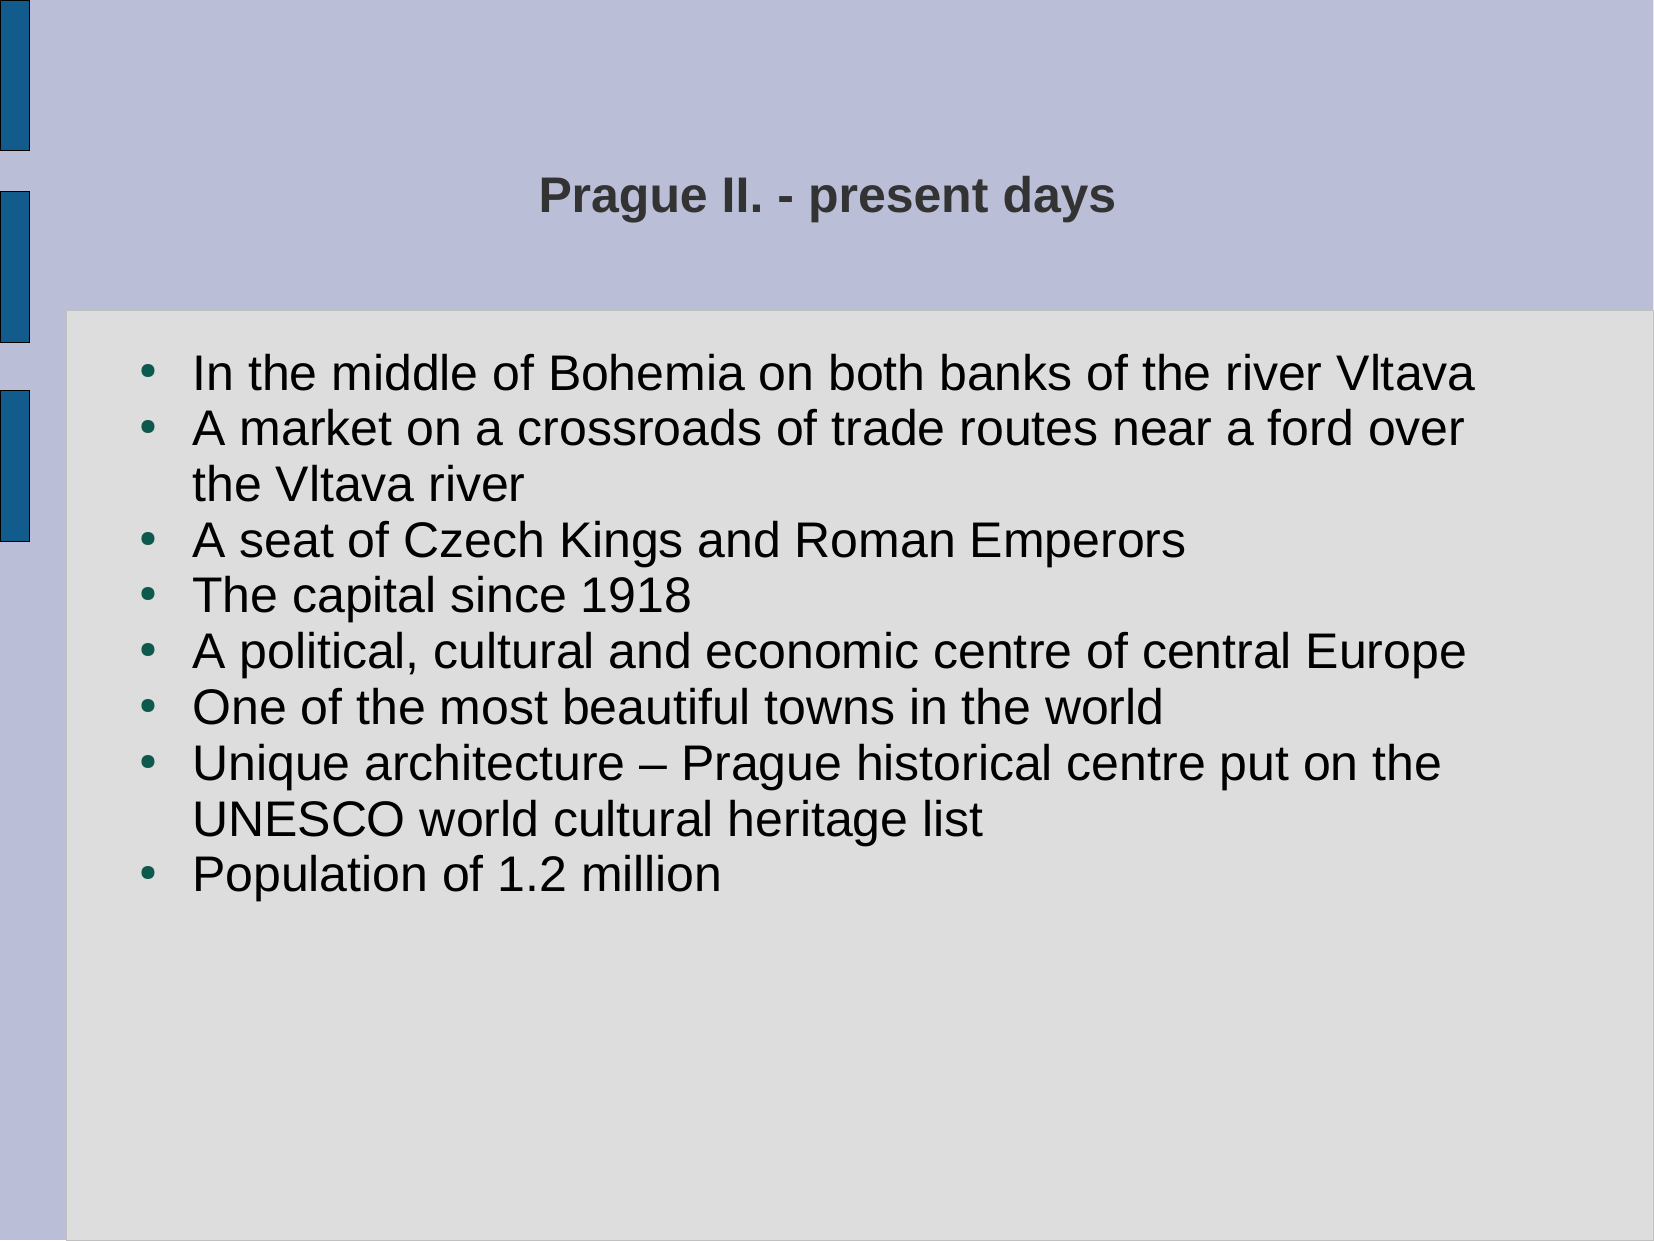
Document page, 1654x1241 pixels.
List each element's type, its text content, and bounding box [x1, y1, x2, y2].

list In the middle of Bohemia on both banks of the river Vltava A market on a crossroads of trade routes near a ford over the Vltava river A seat of Czech Kings and Roman Emperors The capital since 1918 A political, cultural and economic centre of central Europe One of the most beautiful towns in the world Unique architecture – Prague historical centre put on the UNESCO world cultural heritage list Population of 1.2 million [121, 344, 1534, 1127]
title Prague II. - present days [121, 91, 1534, 299]
